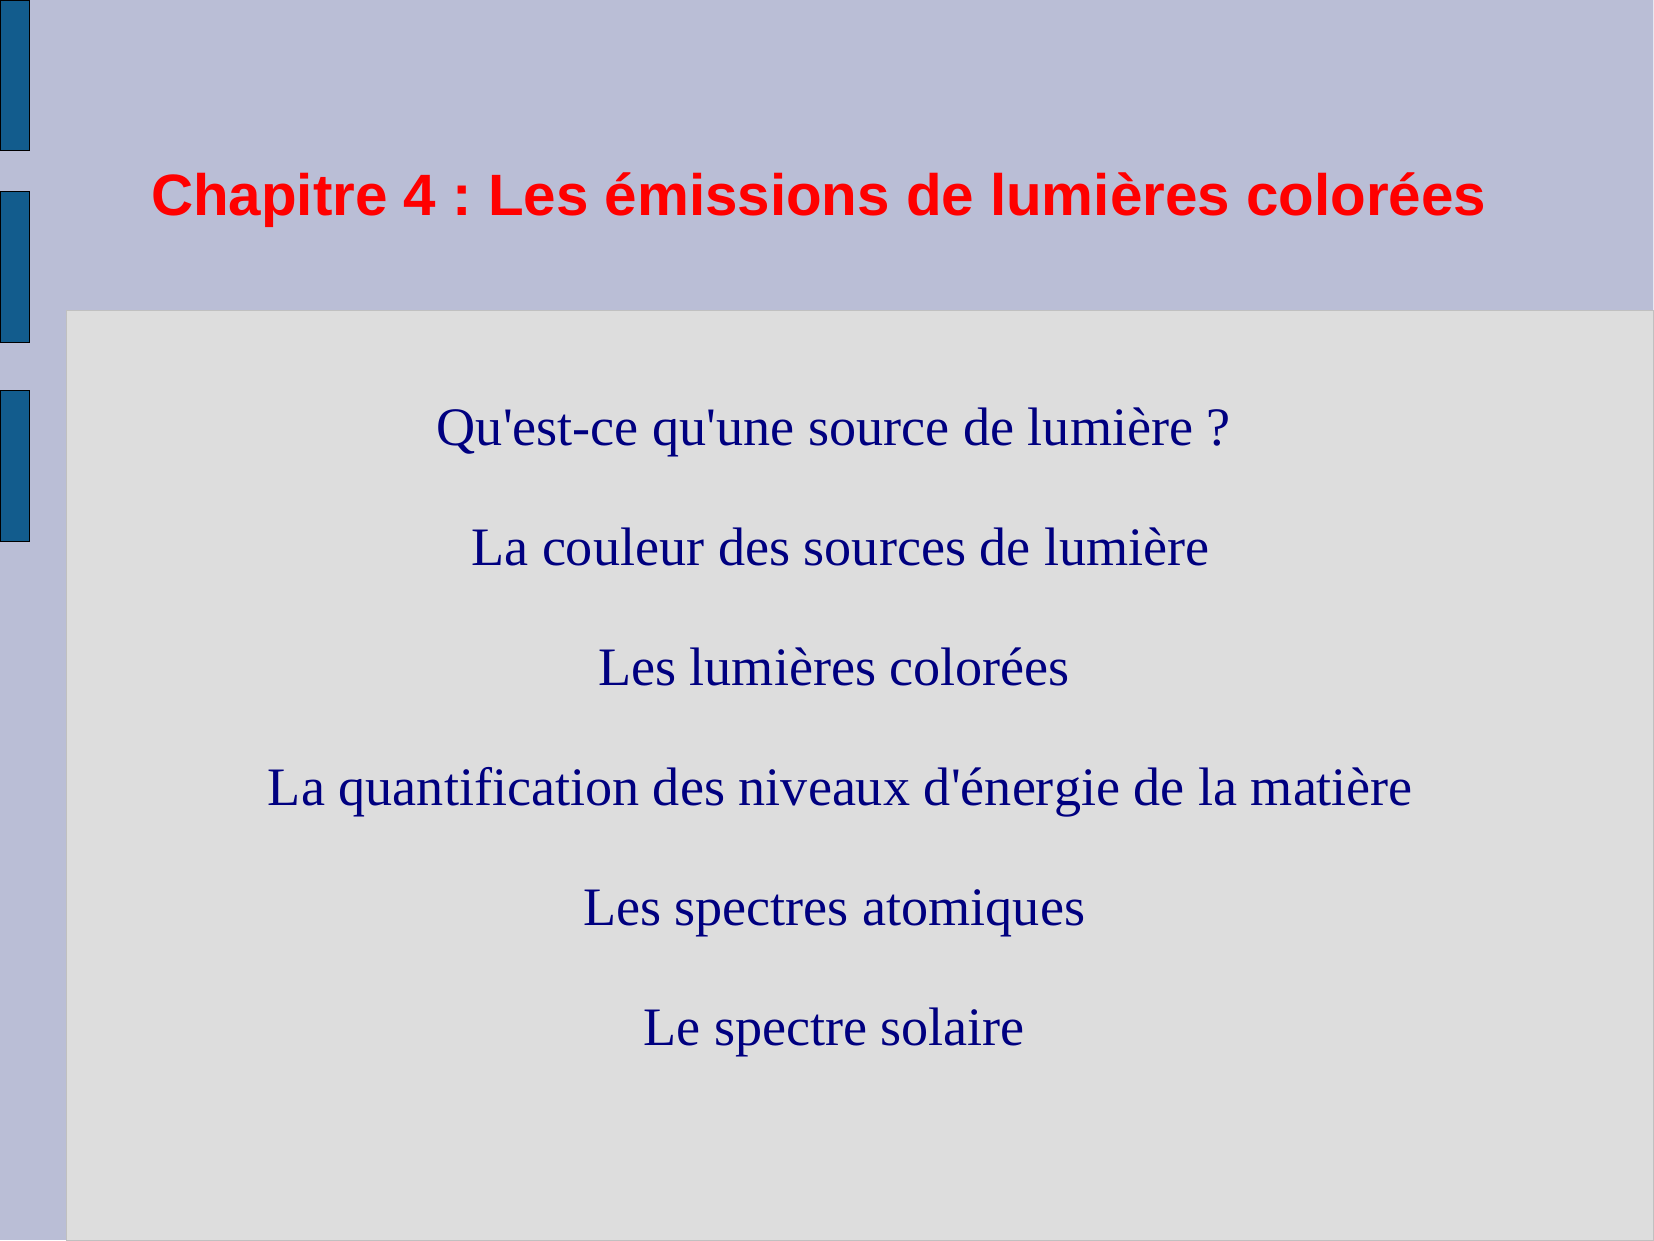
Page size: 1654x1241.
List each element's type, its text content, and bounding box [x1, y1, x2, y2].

subtitle Qu'est-ce qu'une source de lumière ? La couleur des sources de lumière Les lumières colorées La quantification des niveaux d'énergie de la matière Les spectres atomiques Le spectre solaire [121, 322, 1561, 1132]
title Chapitre 4 : Les émissions de lumières colorées [121, 91, 1534, 299]
